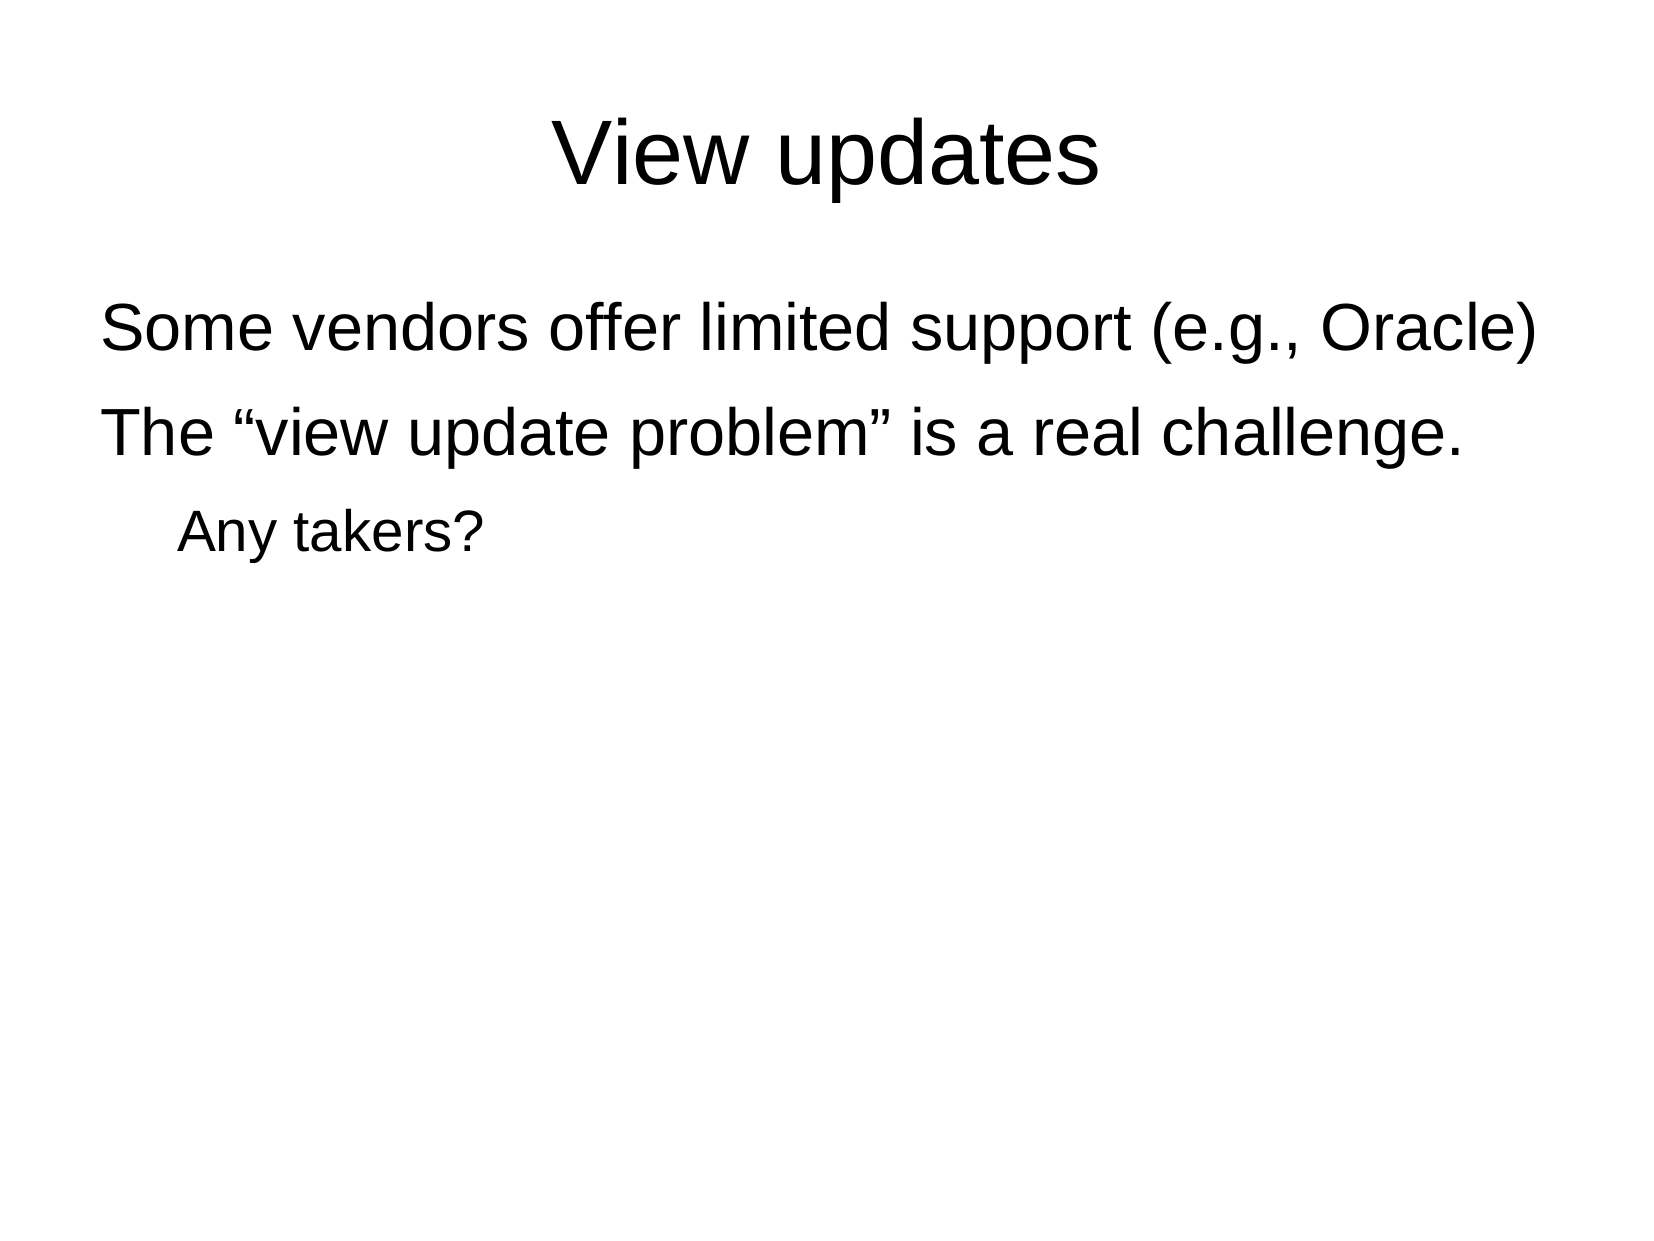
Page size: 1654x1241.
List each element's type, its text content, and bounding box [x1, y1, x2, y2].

list Some vendors offer limited support (e.g., Oracle) The “view update problem” is a real challenge. Any takers? [82, 290, 1571, 1094]
title View updates [82, 56, 1571, 250]
